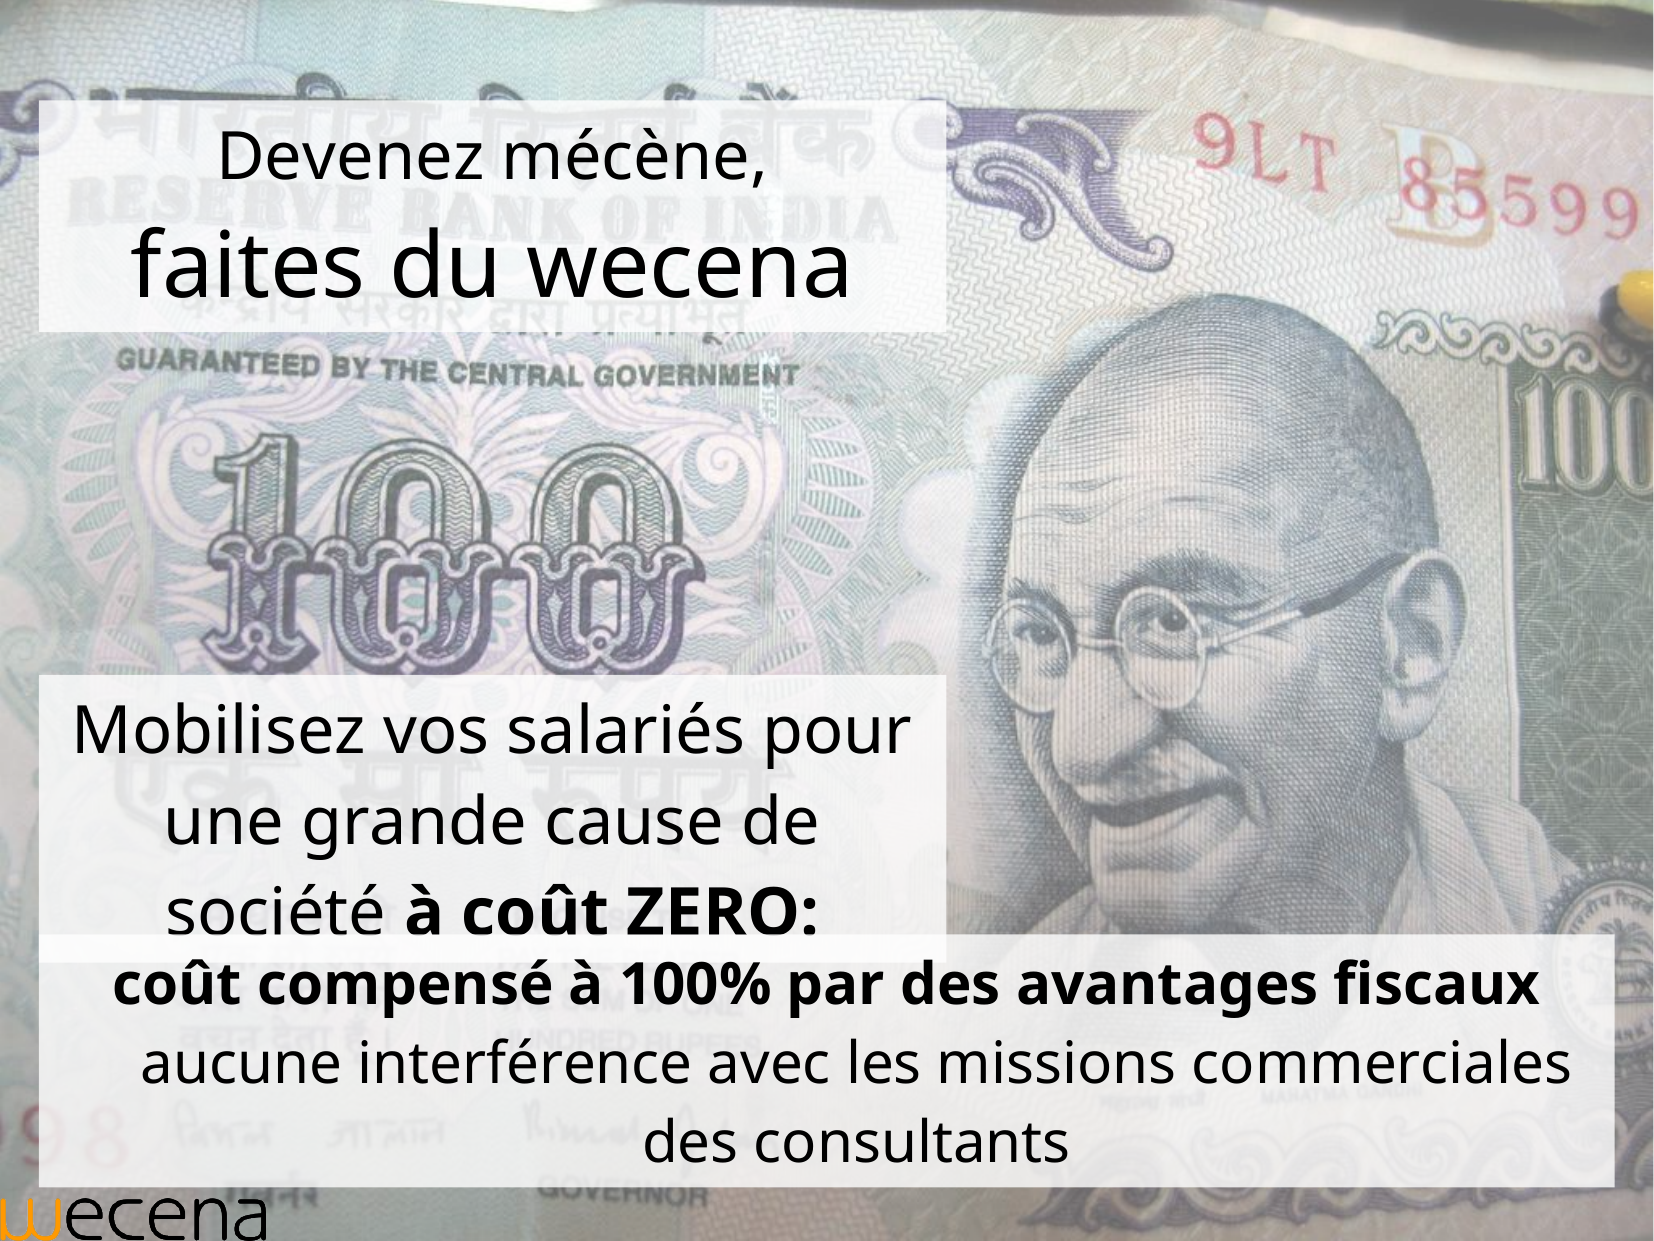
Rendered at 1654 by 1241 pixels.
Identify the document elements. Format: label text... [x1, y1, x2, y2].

title Devenez mécène, faites du wecena [38, 100, 947, 333]
title Mobilisez vos salariés pour une grande cause de société à coût ZERO: [38, 691, 947, 934]
picture [0, 0, 1654, 1241]
title coût compensé à 100% par des avantages fiscaux aucune interférence avec les missions commerciales des consultants [38, 948, 1615, 1173]
